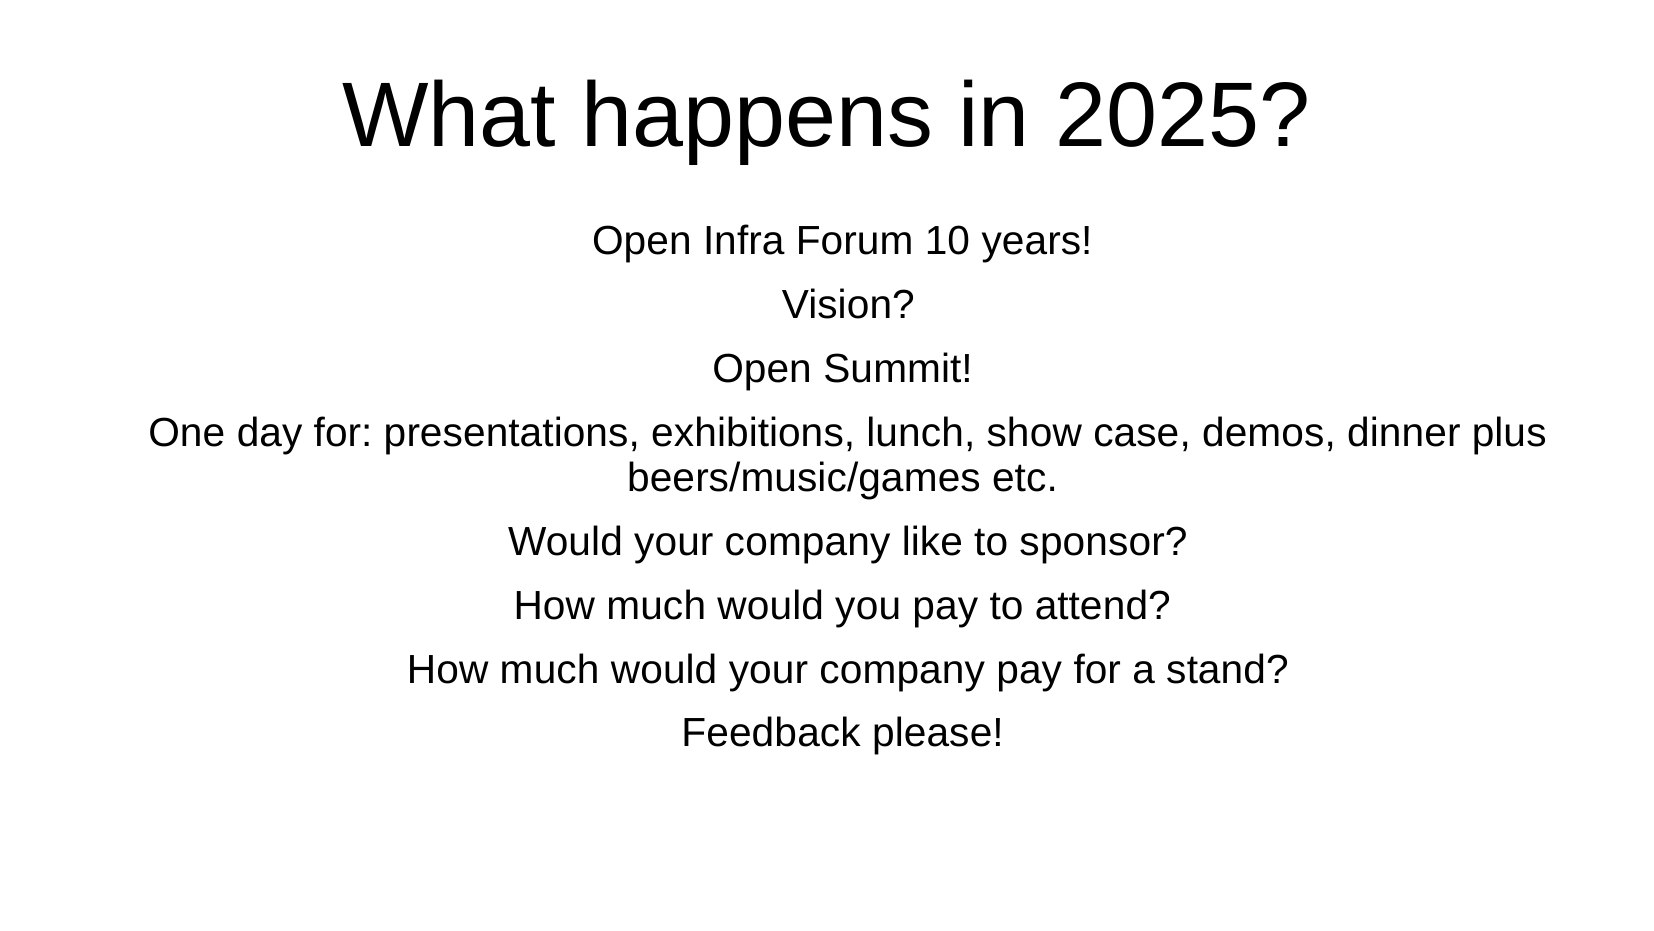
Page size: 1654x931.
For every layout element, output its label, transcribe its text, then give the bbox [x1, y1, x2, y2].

title What happens in 2025? [82, 37, 1571, 193]
list Open Infra Forum 10 years! Vision? Open Summit! One day for: presentations, exhibitions, lunch, show case, demos, dinner plus beers/music/games etc. Would your company like to sponsor? How much would you pay to attend? How much would your company pay for a stand? Feedback please! [82, 217, 1571, 758]
